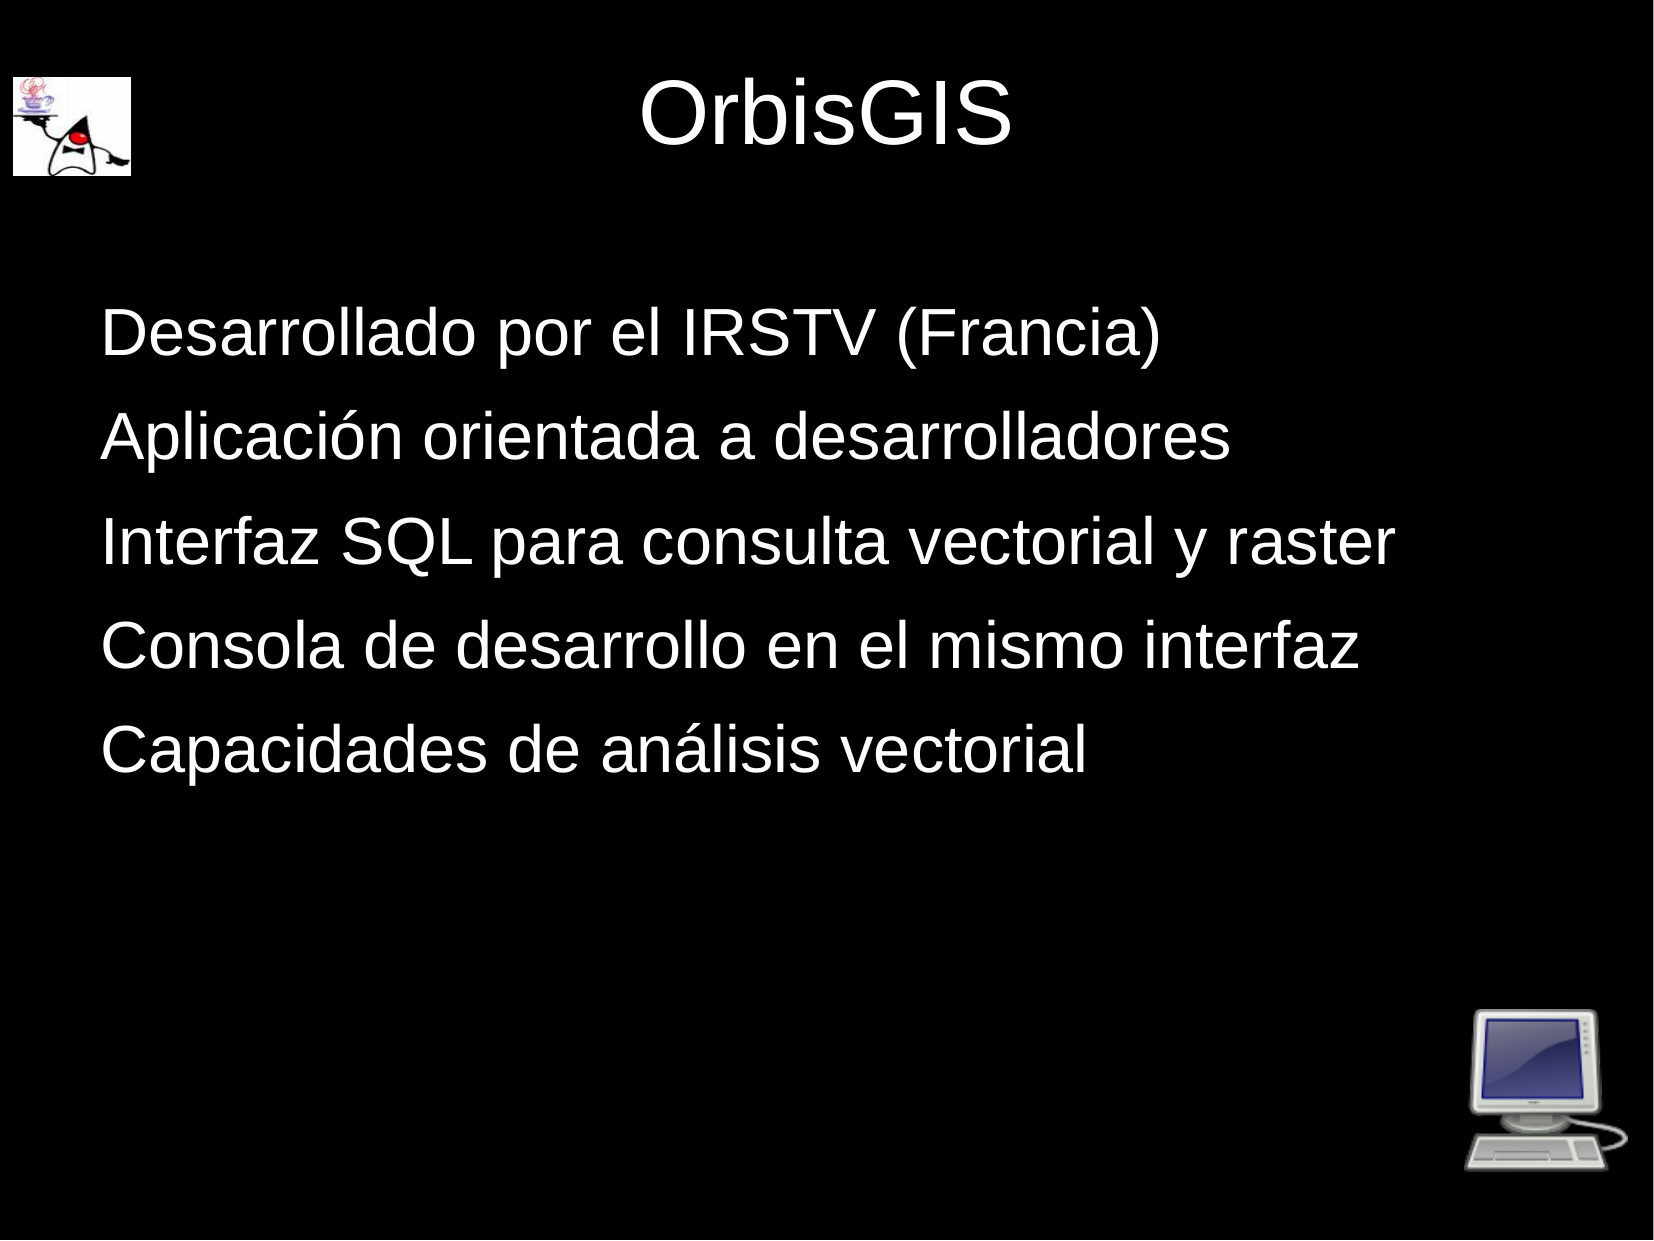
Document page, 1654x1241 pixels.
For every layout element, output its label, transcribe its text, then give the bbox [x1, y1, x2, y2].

picture [13, 77, 131, 176]
list Desarrollado por el IRSTV (Francia) Aplicación orientada a desarrolladores Interfaz SQL para consulta vectorial y raster Consola de desarrollo en el mismo interfaz Capacidades de análisis vectorial [82, 295, 1571, 1094]
title OrbisGIS [82, 56, 1571, 170]
picture [1464, 1009, 1628, 1172]
